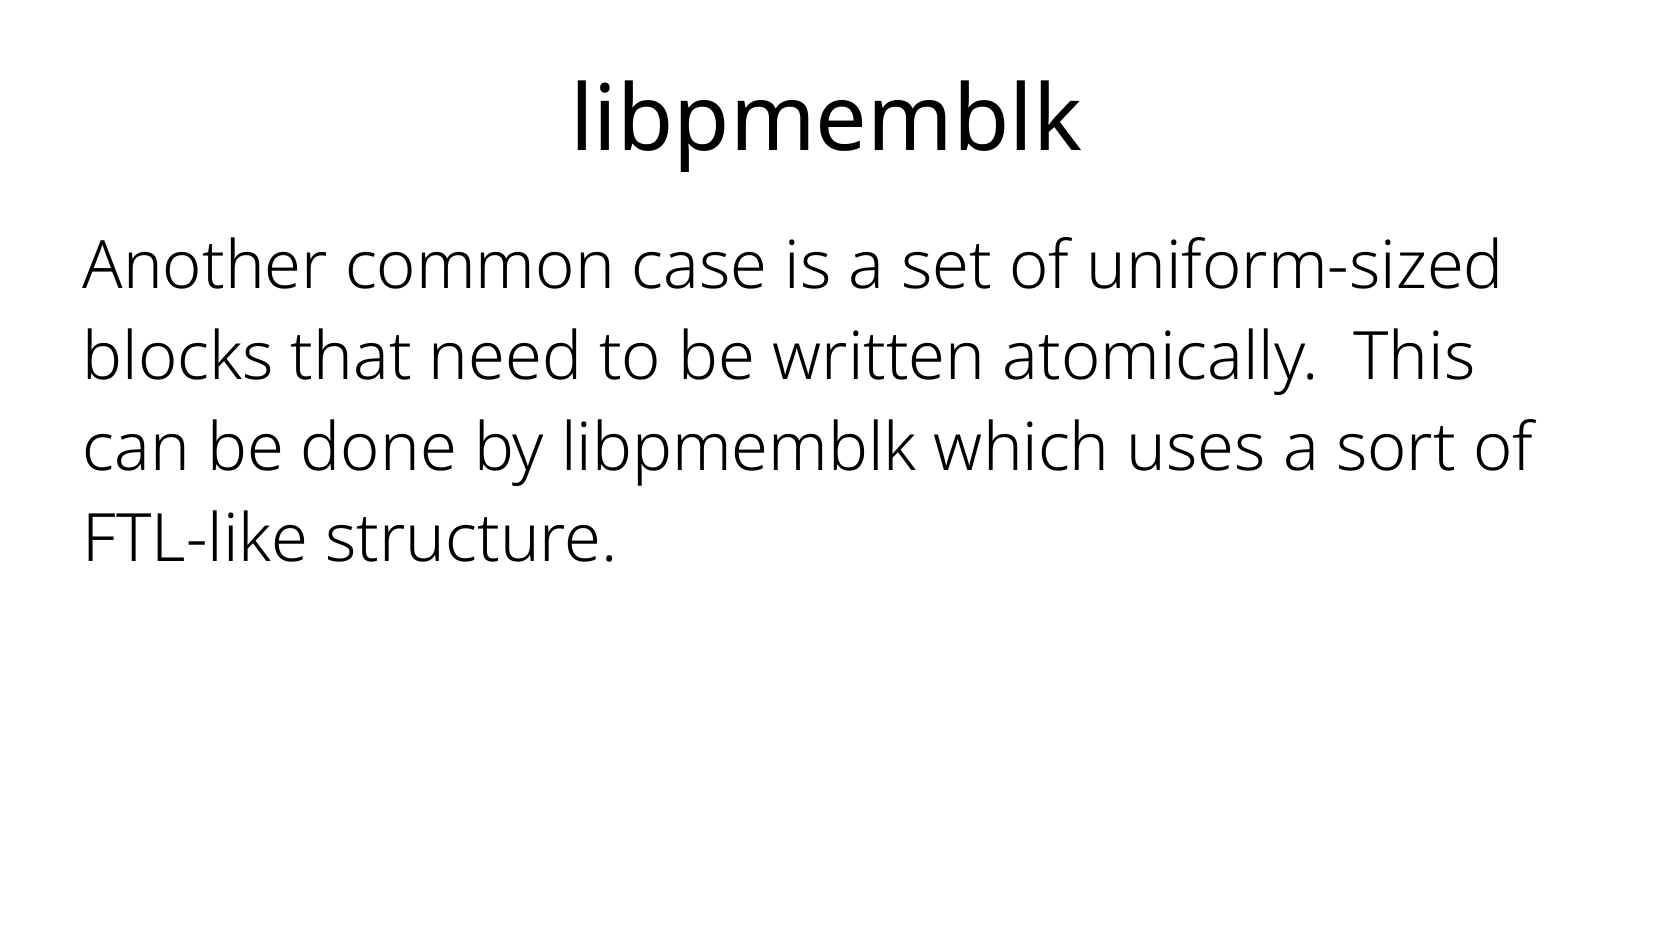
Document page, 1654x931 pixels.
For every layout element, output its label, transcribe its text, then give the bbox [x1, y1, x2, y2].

list Another common case is a set of uniform-sized blocks that need to be written atomically. This can be done by libpmemblk which uses a sort of FTL-like structure. [82, 217, 1571, 758]
title libpmemblk [82, 37, 1571, 193]
